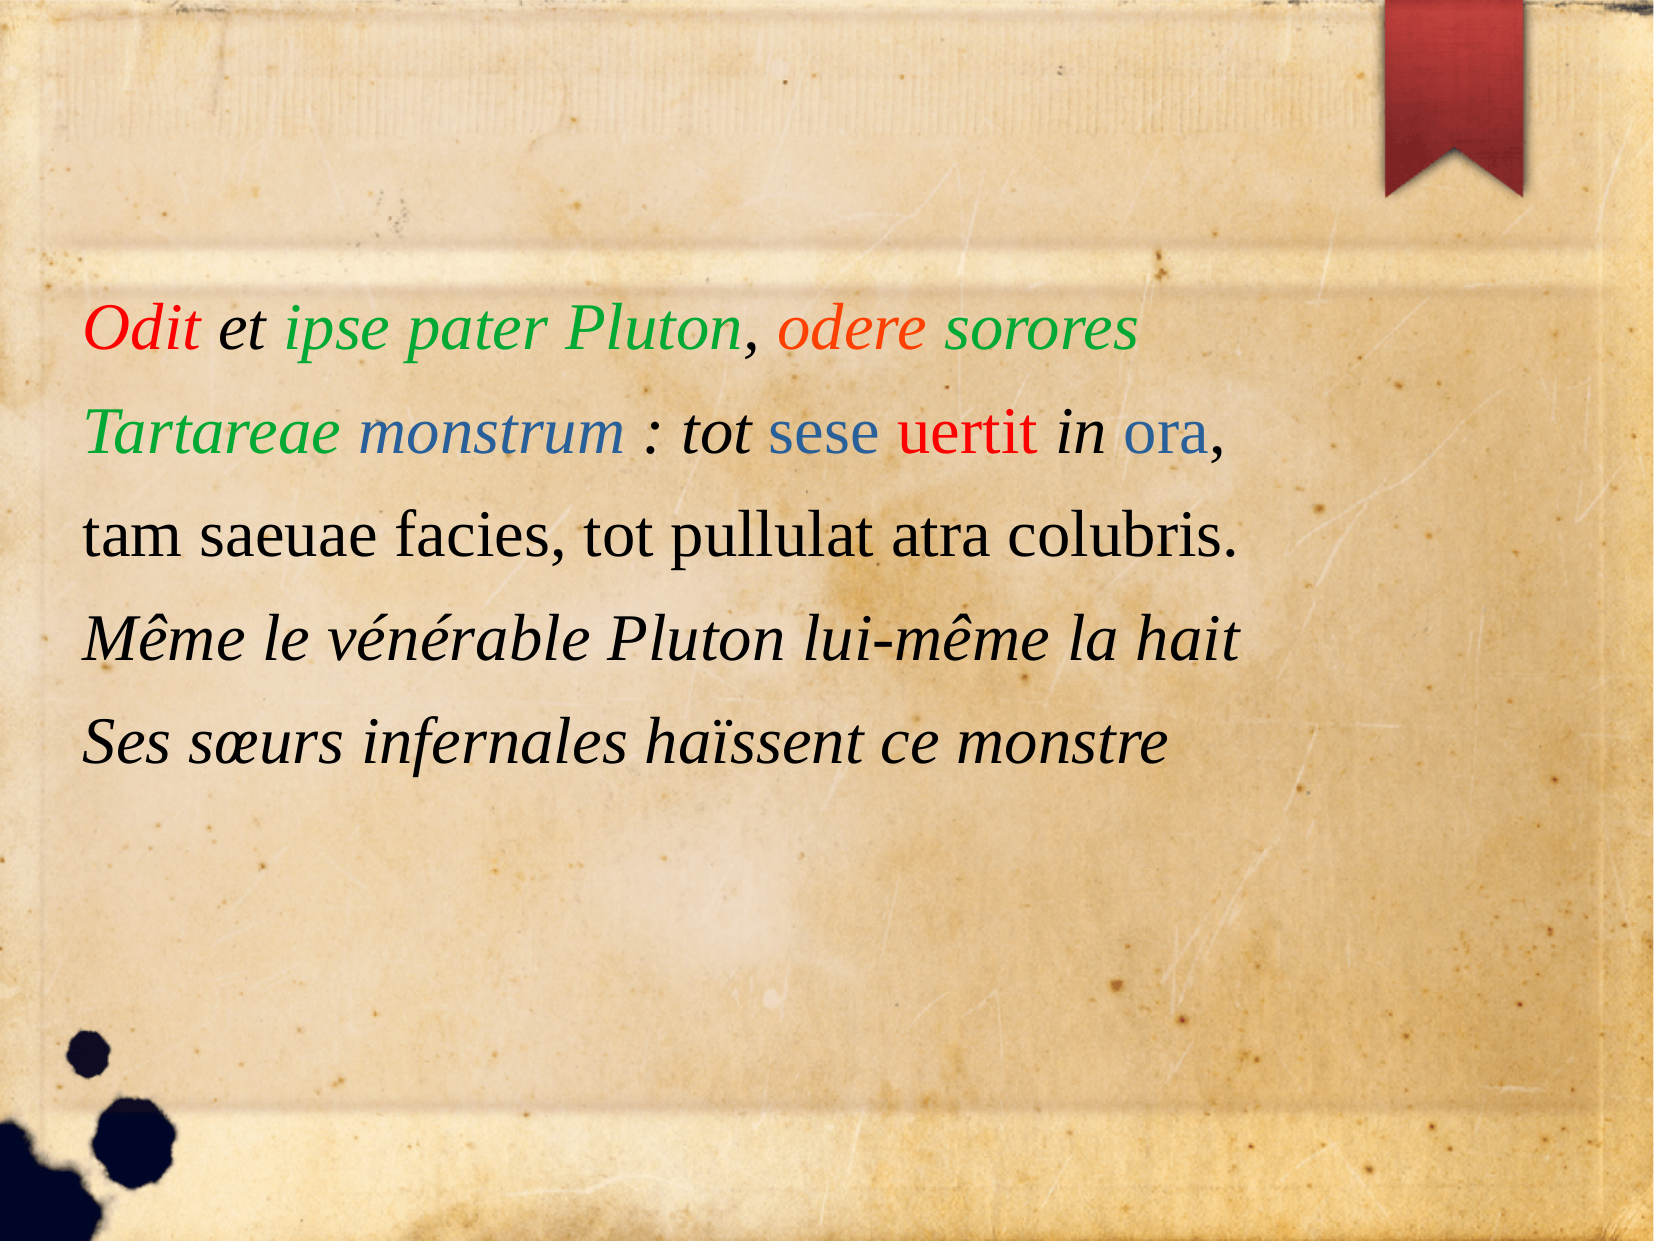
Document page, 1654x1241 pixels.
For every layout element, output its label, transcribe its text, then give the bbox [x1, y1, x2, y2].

list Odit et ipse pater Pluton, odere sorores Tartareae monstrum : tot sese uertit in ora, tam saeuae facies, tot pullulat atra colubris. Même le vénérable Pluton lui-même la hait Ses sœurs infernales haïssent ce monstre [82, 290, 1538, 1010]
picture [0, 0, 1654, 1241]
